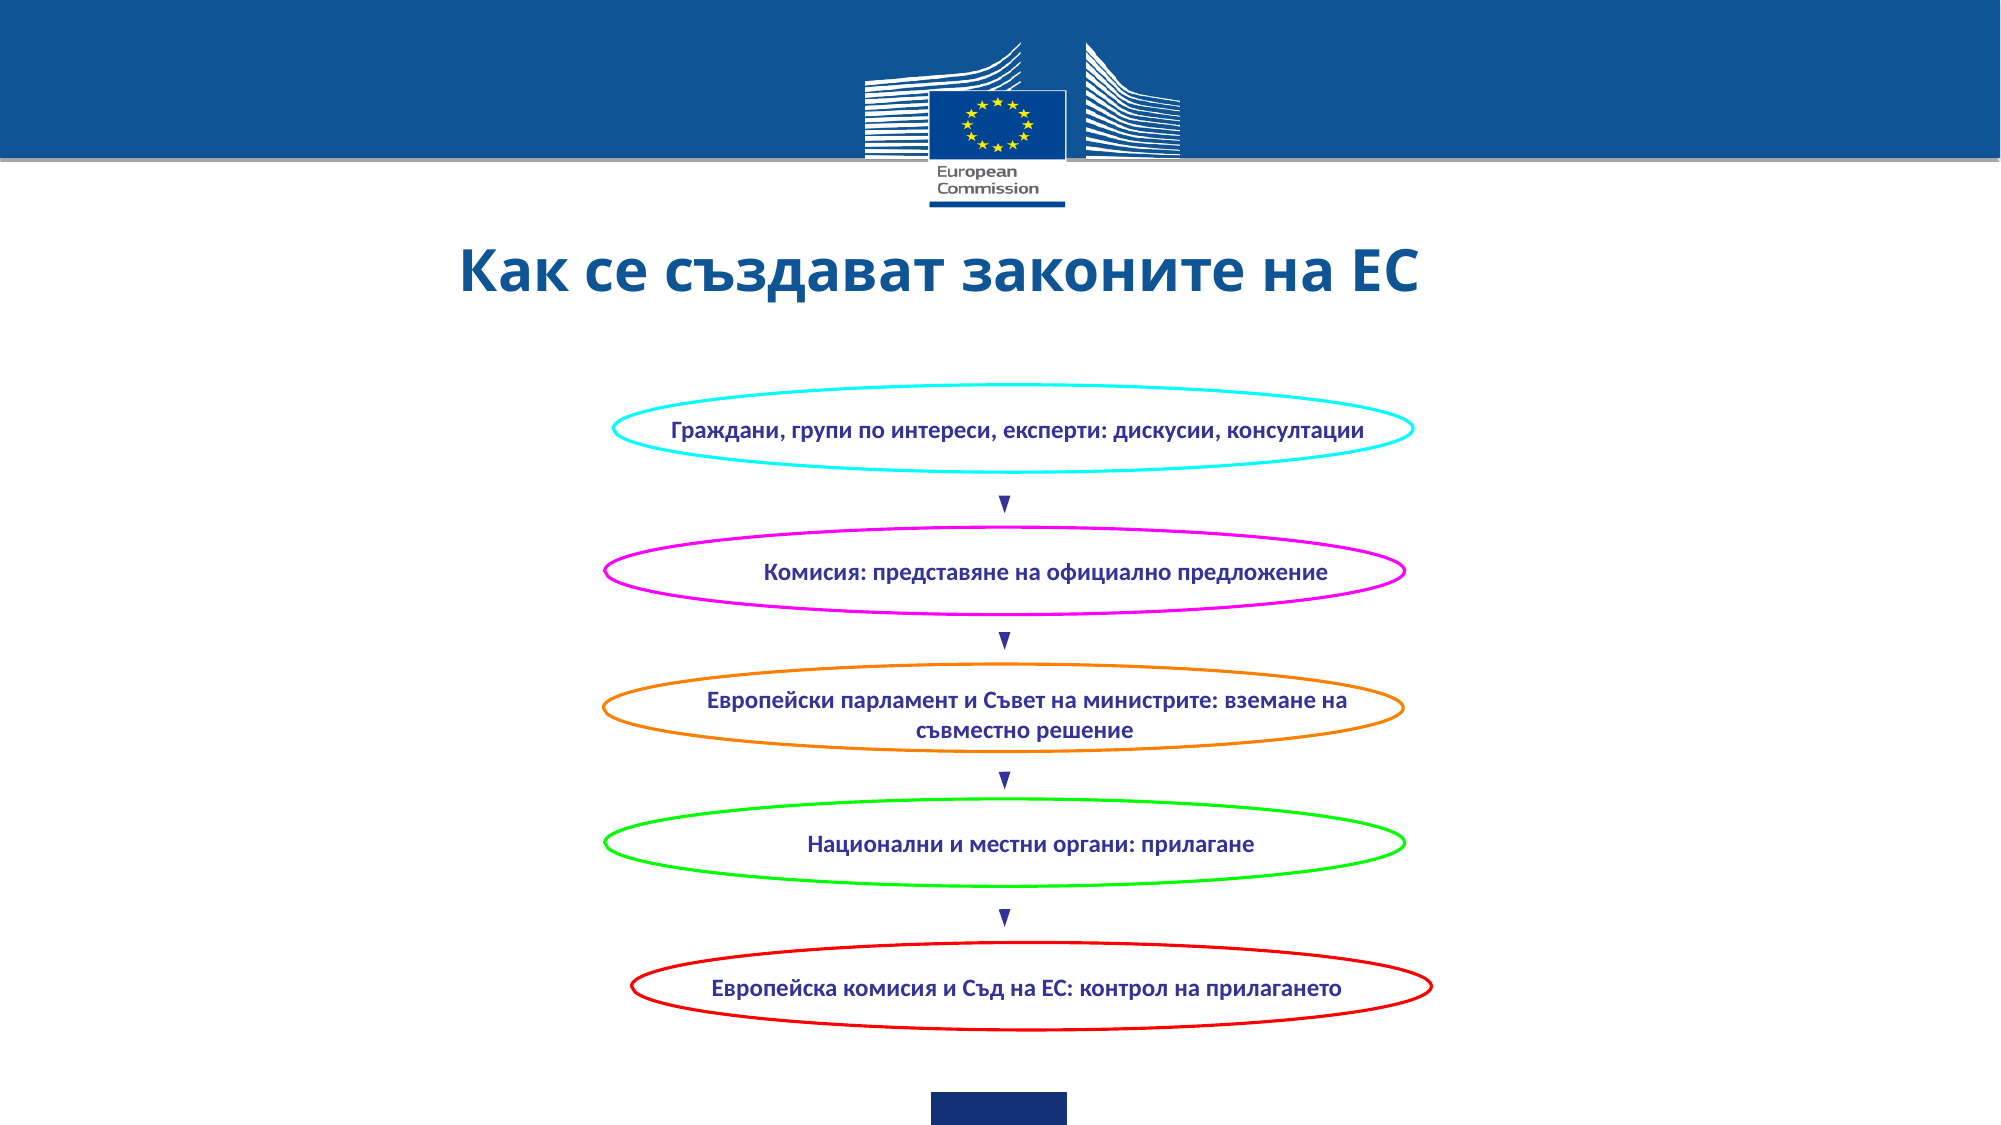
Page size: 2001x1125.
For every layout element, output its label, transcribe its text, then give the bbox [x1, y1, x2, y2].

text_box [723, 739, 1284, 752]
text_box Европейска комисия и Съд на ЕС: контрол на прилагането [634, 994, 725, 1017]
text_box [604, 549, 656, 593]
text_box Европейска комисия и Съд на ЕС: контрол на прилагането [634, 955, 729, 978]
text_box [719, 664, 1288, 677]
text_box Европейска комисия и Съд на ЕС: контрол на прилагането [1338, 999, 1421, 1017]
text_box Комисия: представяне на официално предложение [656, 540, 1443, 602]
text_box Граждани, групи по интереси, експерти: дискусии, консултации [625, 397, 1413, 460]
text_box [736, 460, 1290, 473]
text_box Европейска комисия и Съд на ЕС: контрол на прилагането [1334, 955, 1421, 974]
text_box Европейска комисия и Съд на ЕС: контрол на прилагането [634, 955, 1421, 1017]
text_box [728, 798, 1282, 811]
text_box [721, 527, 1289, 540]
text_box [726, 874, 1283, 887]
text_box Как се създават законите на ЕС [444, 225, 1787, 310]
text_box [613, 417, 625, 439]
text_box [723, 602, 1286, 615]
text_box Европейски парламент и Съвет на министрите: вземане на съвместно решение [634, 677, 1422, 739]
text_box [604, 825, 638, 861]
text_box [735, 384, 1292, 397]
text_box [603, 690, 634, 725]
text_box Национални и местни органи: прилагане [638, 811, 1425, 874]
